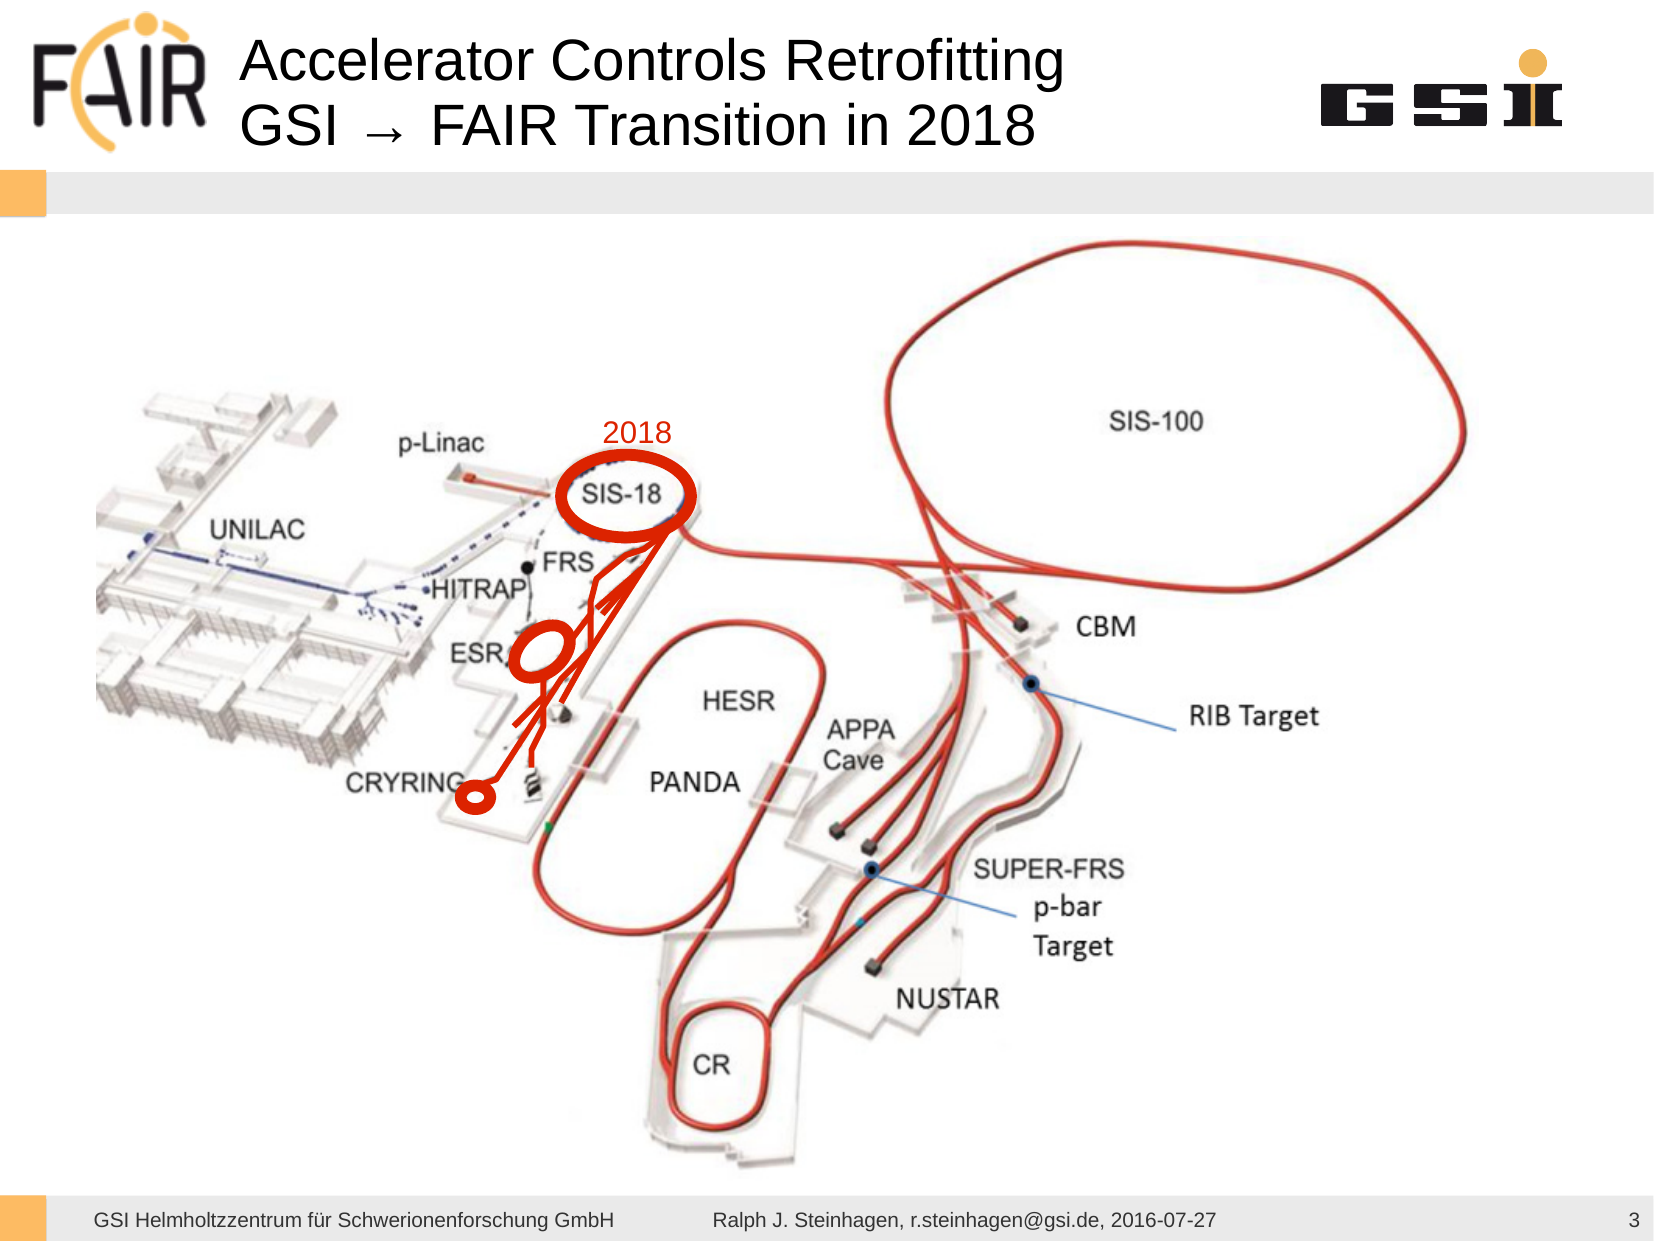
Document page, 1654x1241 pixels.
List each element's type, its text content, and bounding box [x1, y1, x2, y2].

text_box 2018 [587, 407, 688, 458]
picture [1319, 46, 1564, 129]
picture [96, 236, 1479, 1185]
picture [33, 10, 207, 155]
title Accelerator Controls Retrofitting GSI → FAIR Transition in 2018 [239, 23, 1301, 162]
